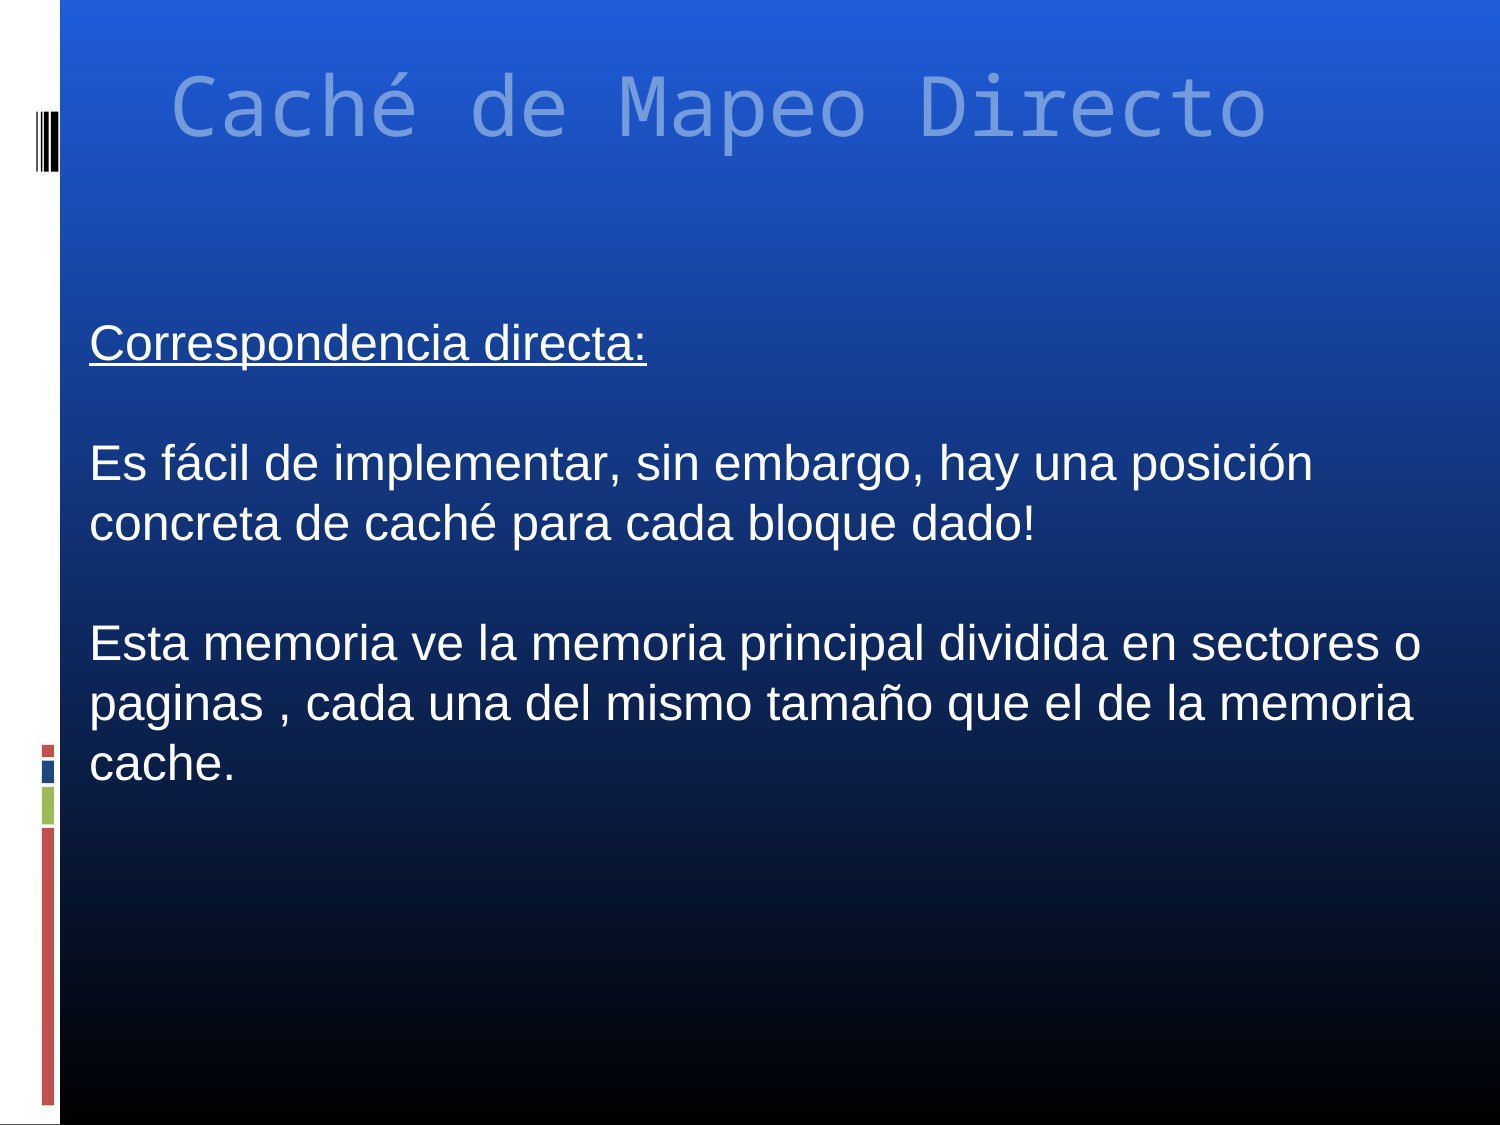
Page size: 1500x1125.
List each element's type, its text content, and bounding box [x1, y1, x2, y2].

title Caché de Mapeo Directo [75, 45, 1426, 233]
text_box Correspondencia directa: Es fácil de implementar, sin embargo, hay una posición concreta de caché para cada bloque dado! Esta memoria ve la memoria principal dividida en sectores o paginas , cada una del mismo tamaño que el de la memoria cache. [74, 302, 1450, 859]
